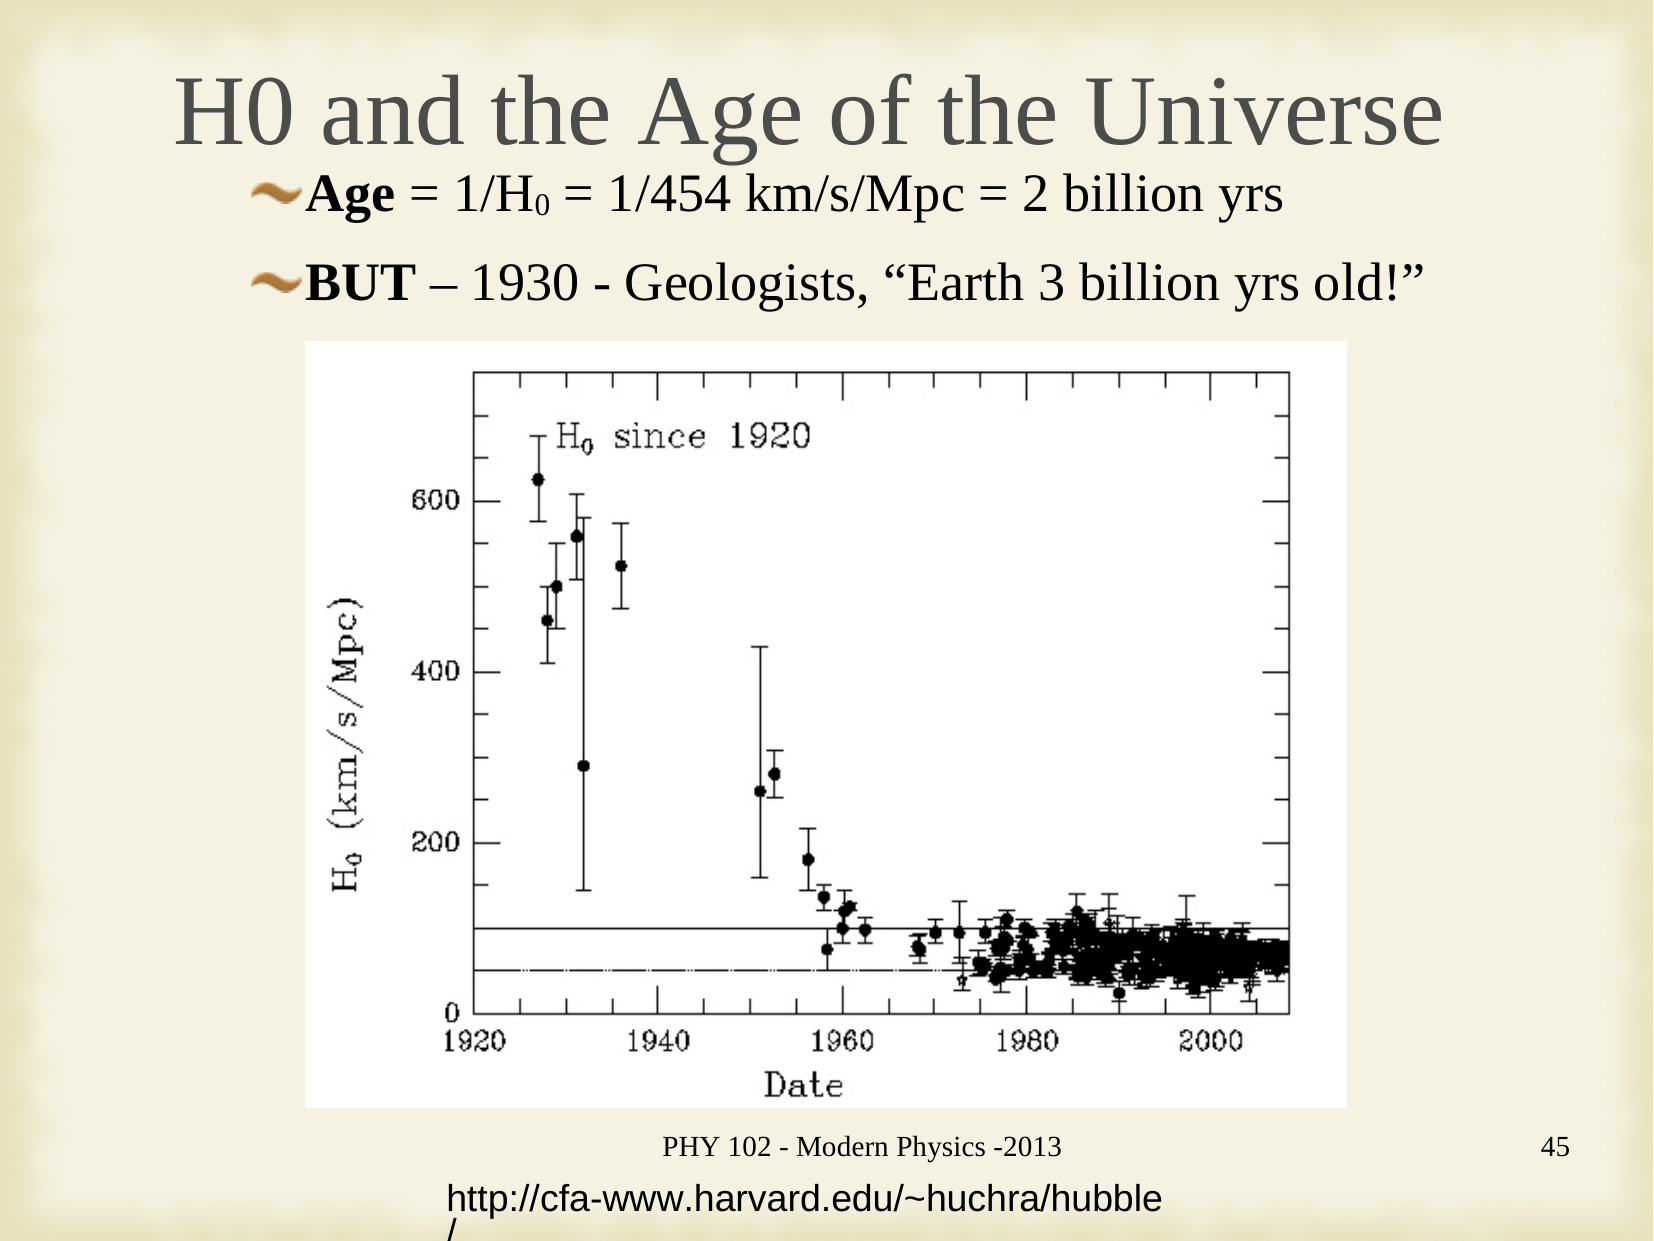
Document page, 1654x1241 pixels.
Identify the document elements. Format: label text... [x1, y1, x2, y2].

text_box http://cfa-www.harvard.edu/~huchra/hubble/ [431, 1169, 1187, 1227]
text_box Age = 1/H0 = 1/454 km/s/Mpc = 2 billion yrs BUT – 1930 - Geologists, “Earth 3 billion yrs old!” [219, 155, 1463, 342]
text_box H0 and the Age of the Universe [65, 0, 1554, 222]
picture [0, 0, 1653, 1241]
